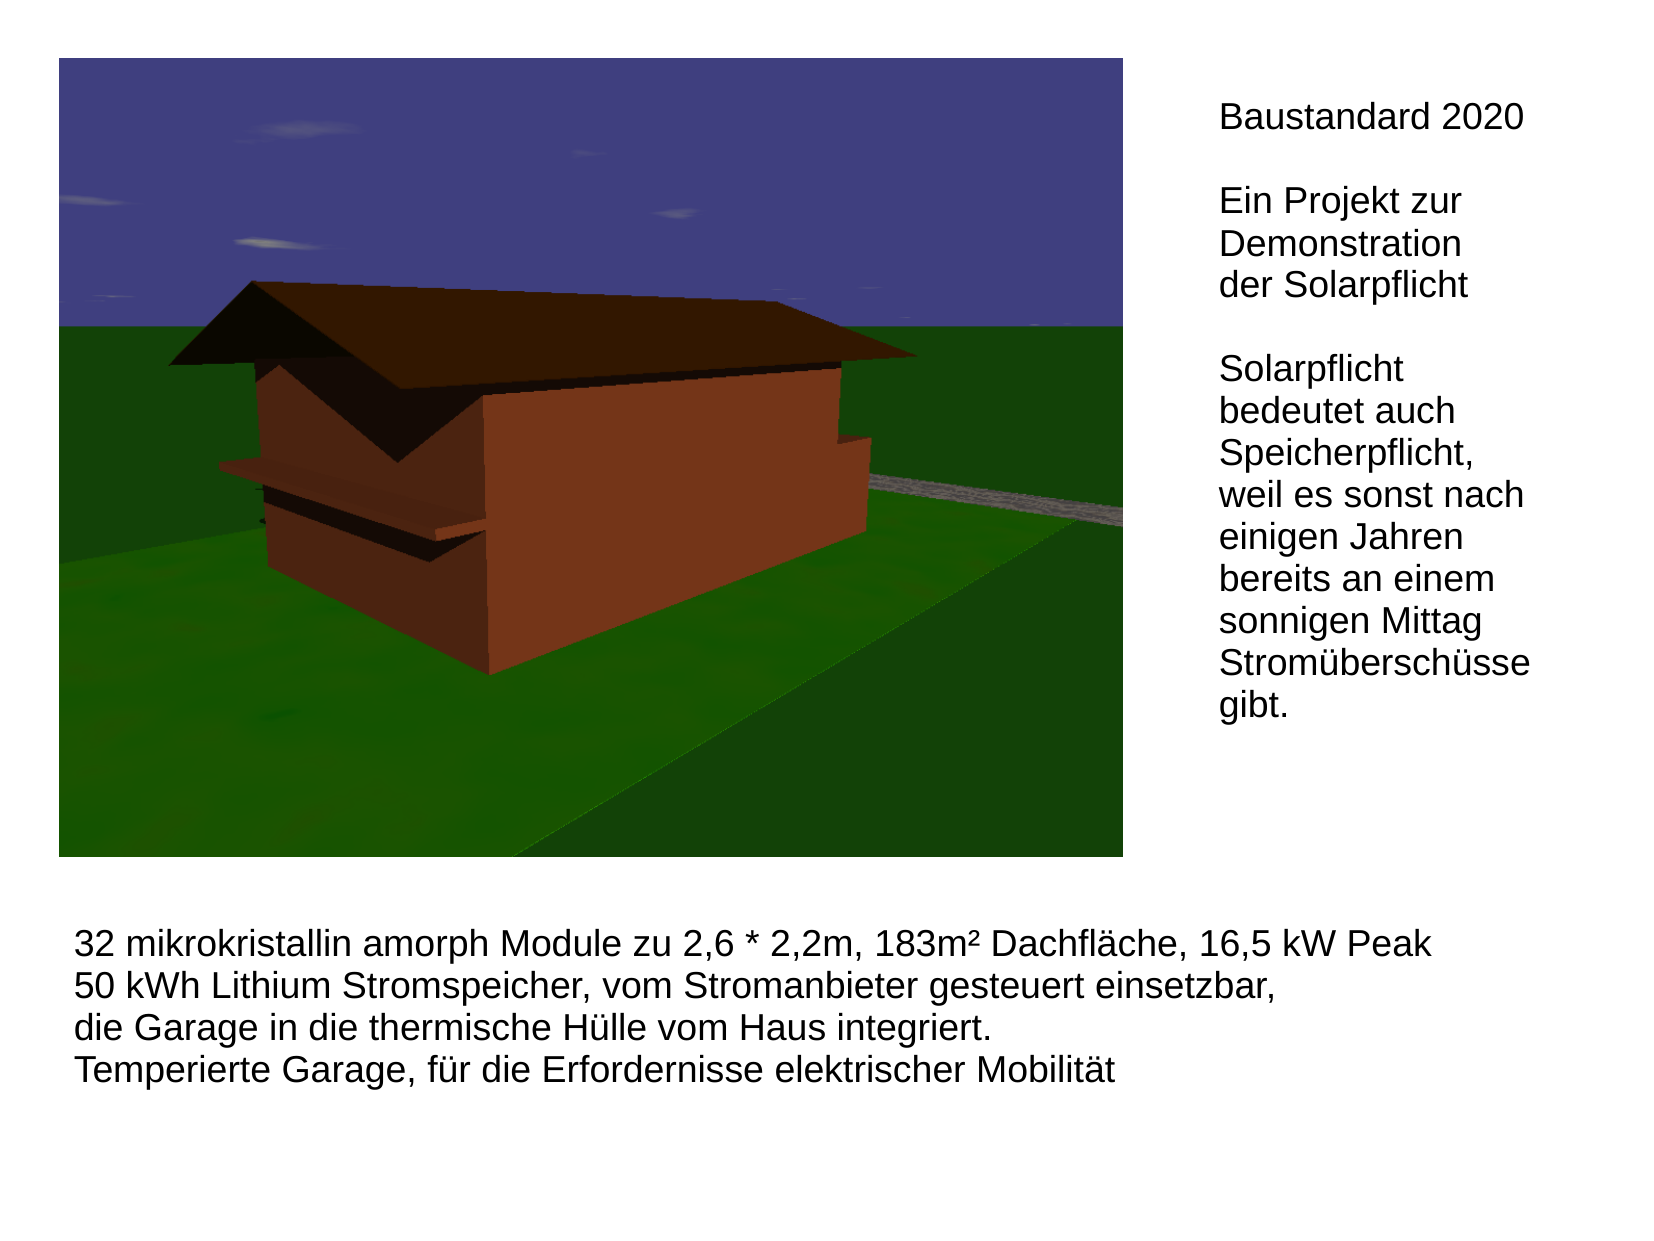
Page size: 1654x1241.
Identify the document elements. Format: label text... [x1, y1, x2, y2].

text_box Baustandard 2020 Ein Projekt zur Demonstration der Solarpflicht Solarpflicht bedeutet auch Speicherpflicht, weil es sonst nach einigen Jahren bereits an einem sonnigen Mittag Stromüberschüsse gibt. [1204, 88, 1546, 833]
text_box 32 mikrokristallin amorph Module zu 2,6 * 2,2m, 183m² Dachfläche, 16,5 kW Peak 50 kWh Lithium Stromspeicher, vom Stromanbieter gesteuert einsetzbar, die Garage in die thermische Hülle vom Haus integriert. Temperierte Garage, für die Erfordernisse elektrischer Mobilität [59, 915, 1448, 1099]
picture [59, 58, 1123, 857]
